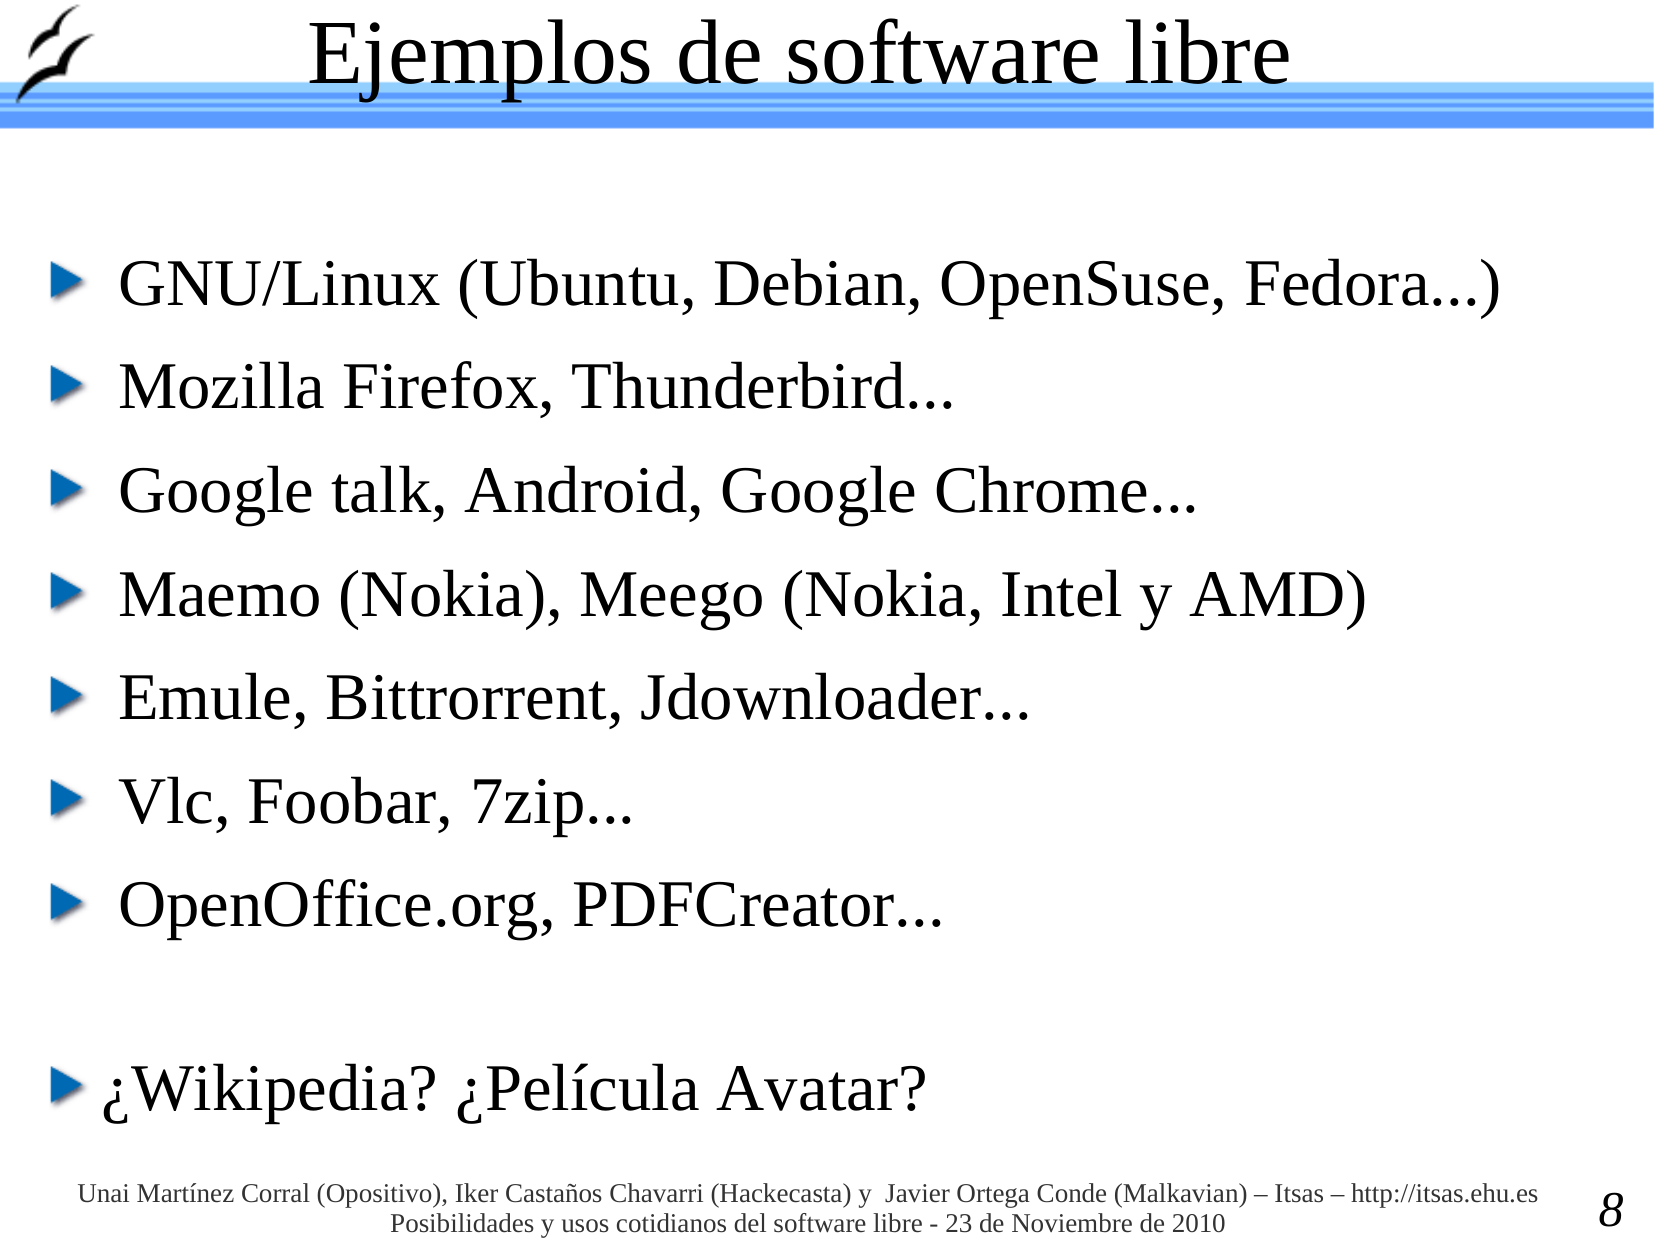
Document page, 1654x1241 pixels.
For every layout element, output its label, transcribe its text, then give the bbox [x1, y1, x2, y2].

picture [0, 0, 1654, 133]
list GNU/Linux (Ubuntu, Debian, OpenSuse, Fedora...) Mozilla Firefox, Thunderbird... Google talk, Android, Google Chrome... Maemo (Nokia), Meego (Nokia, Intel y AMD) Emule, Bittrorrent, Jdownloader... Vlc, Foobar, 7zip... OpenOffice.org, PDFCreator... ¿Wikipedia? ¿Película Avatar? [30, 245, 1572, 1125]
title Ejemplos de software libre [94, 0, 1507, 107]
